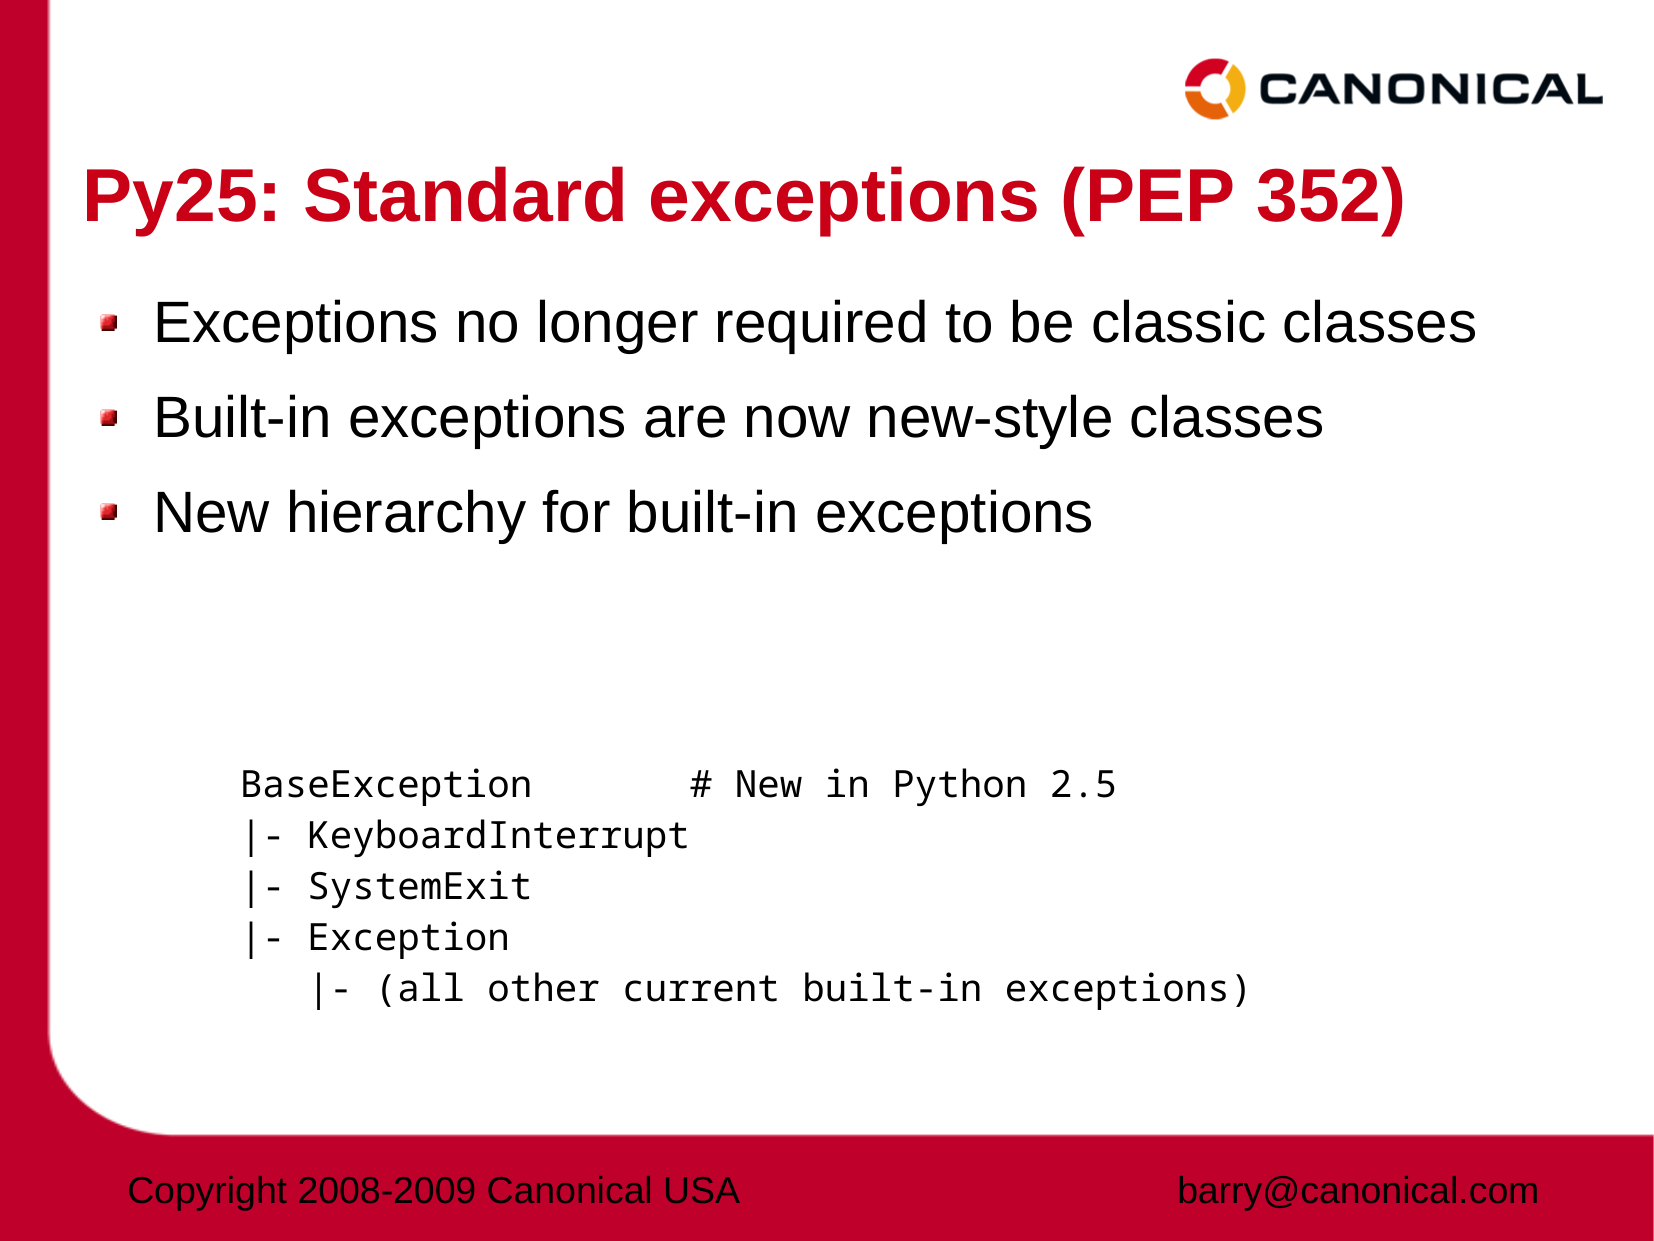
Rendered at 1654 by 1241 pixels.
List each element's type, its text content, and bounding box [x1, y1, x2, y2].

picture [0, 0, 1654, 1241]
title Py25: Standard exceptions (PEP 352) [82, 104, 1571, 287]
list Exceptions no longer required to be classic classes Built-in exceptions are now new-style classes New hierarchy for built-in exceptions [82, 290, 1571, 1109]
text_box BaseException # New in Python 2.5 |- KeyboardInterrupt |- SystemExit |- Exception |- (all other current built-in exceptions) [225, 750, 1305, 1051]
